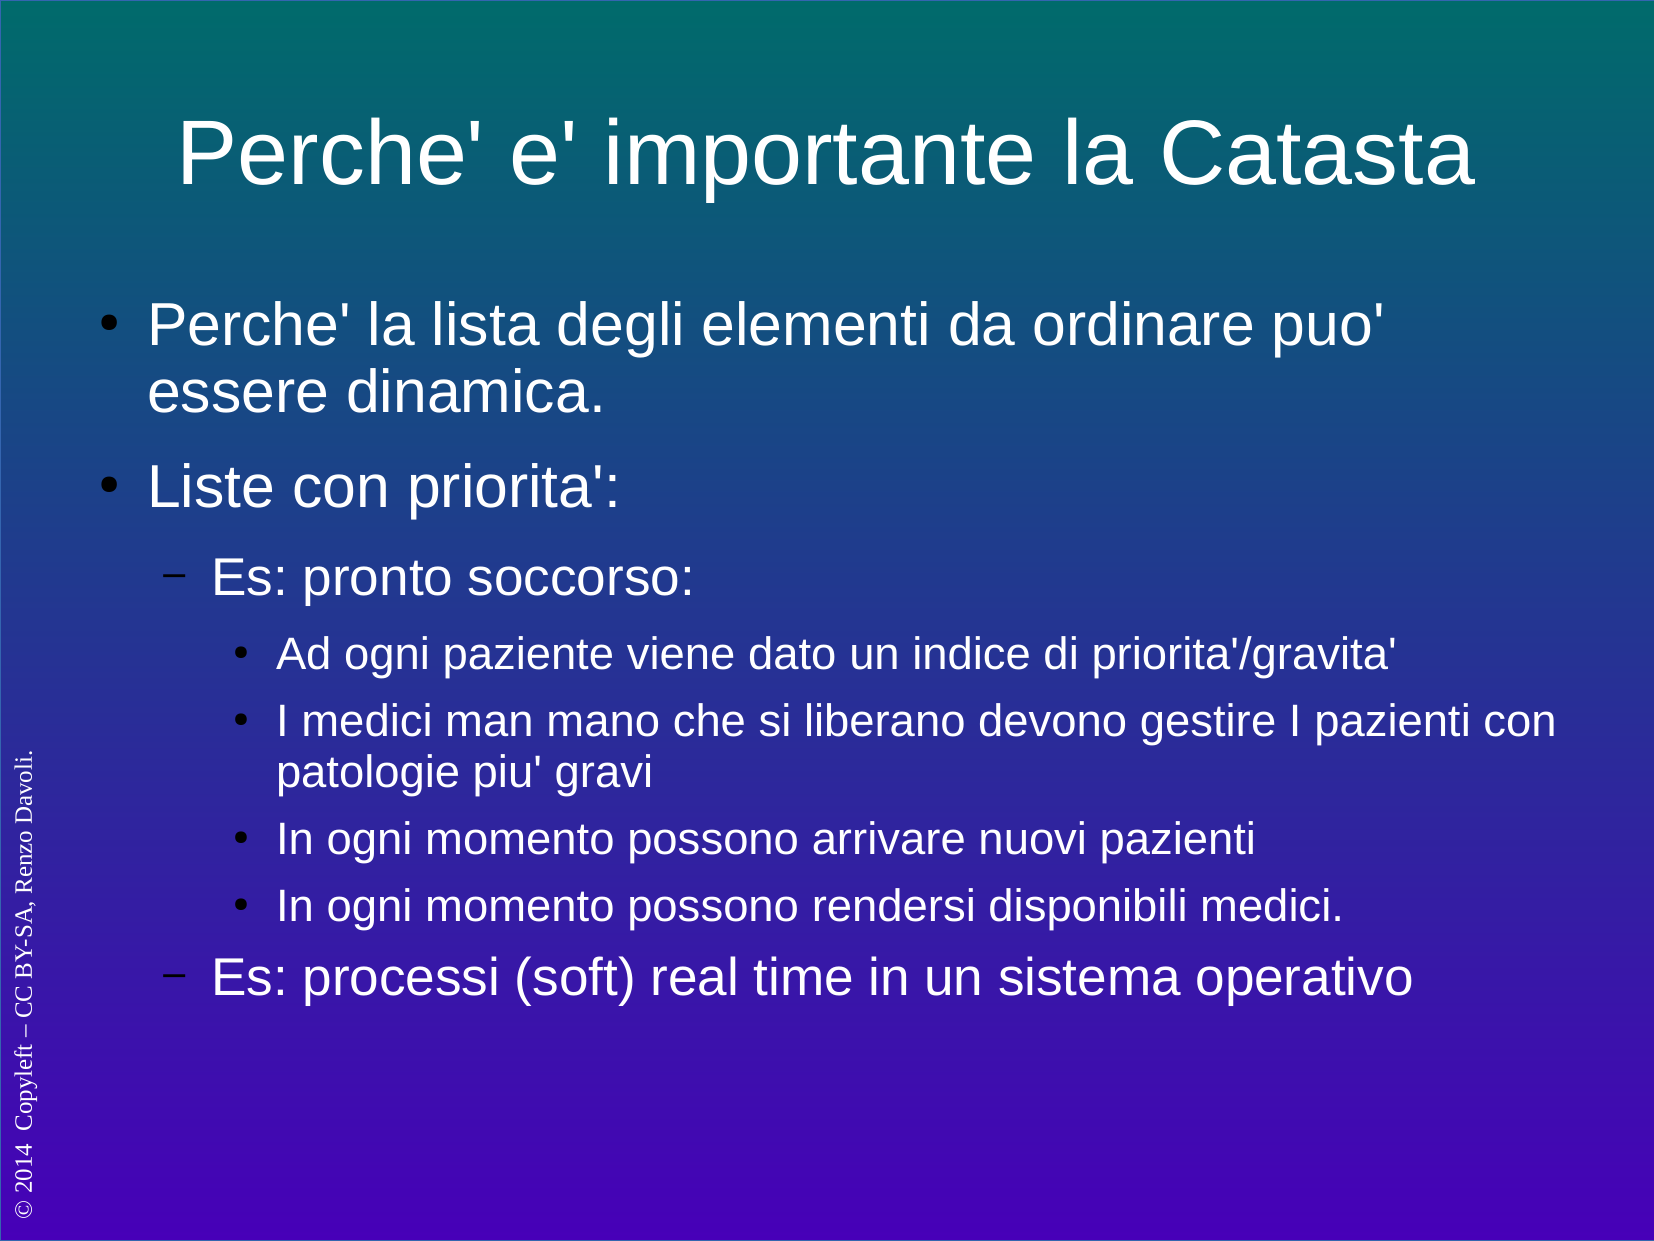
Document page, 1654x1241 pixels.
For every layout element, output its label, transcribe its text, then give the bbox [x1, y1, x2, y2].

title Perche' e' importante la Catasta [82, 49, 1571, 257]
list Perche' la lista degli elementi da ordinare puo' essere dinamica. Liste con priorita': Es: pronto soccorso: Ad ogni paziente viene dato un indice di priorita'/gravita' I medici man mano che si liberano devono gestire I pazienti con patologie piu' gravi In ogni momento possono arrivare nuovi pazienti In ogni momento possono rendersi disponibili medici. Es: processi (soft) real time in un sistema operativo [82, 290, 1571, 1010]
